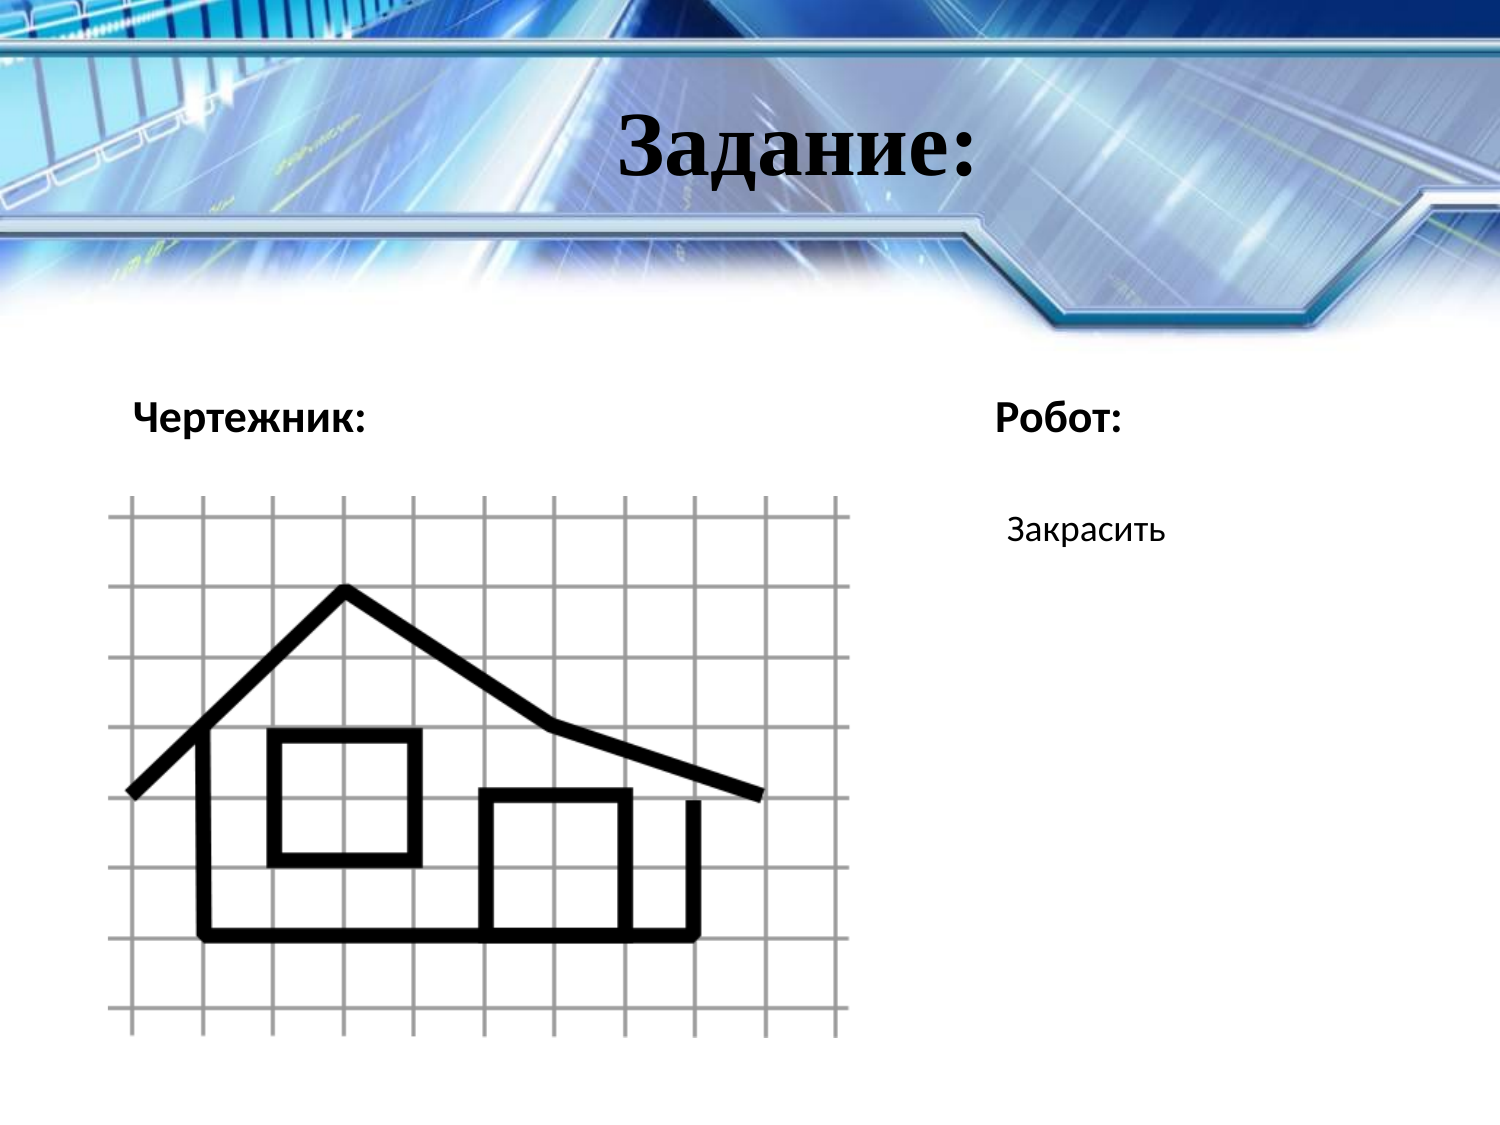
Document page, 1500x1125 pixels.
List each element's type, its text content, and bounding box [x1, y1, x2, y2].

title Задание: [171, 21, 1426, 257]
picture [0, 0, 1500, 1125]
text_box Чертежник: [118, 379, 780, 449]
text_box Робот: [980, 379, 1483, 449]
text_box Закрасить [992, 496, 1406, 556]
